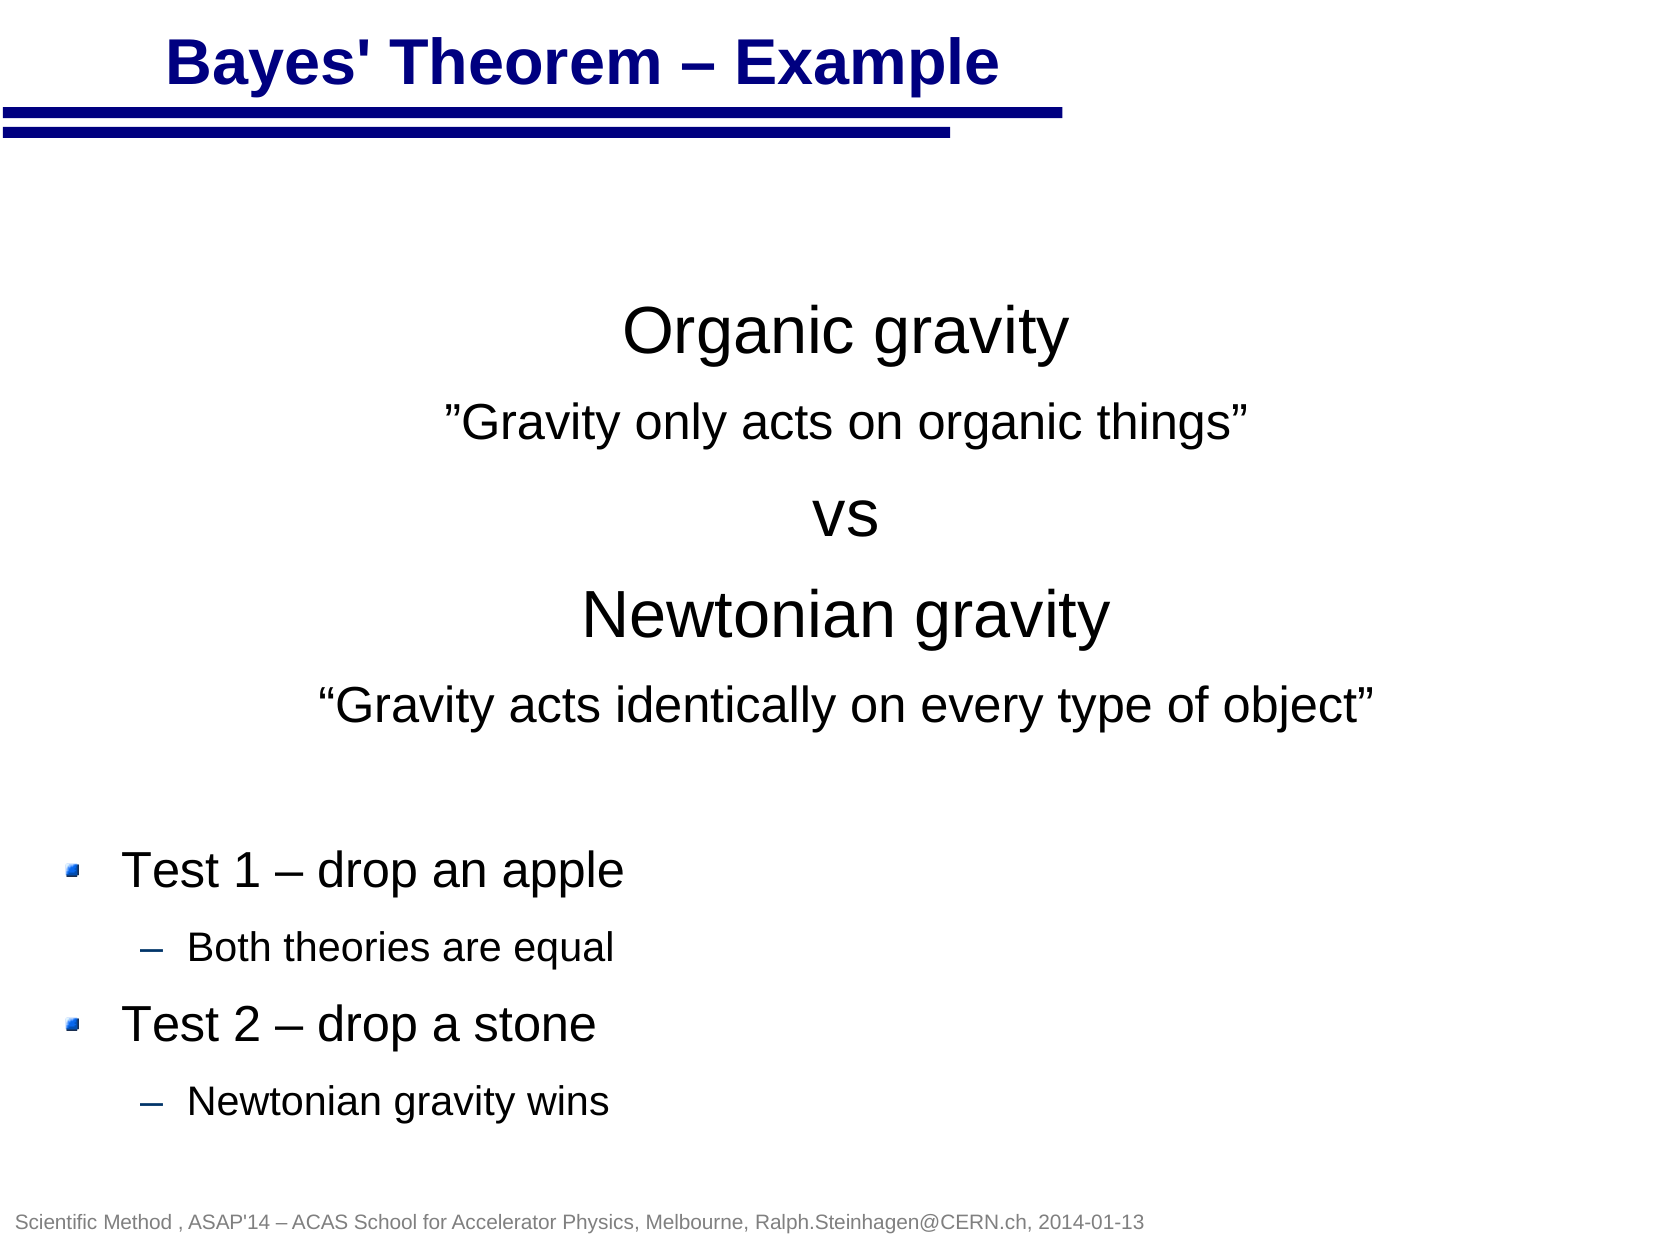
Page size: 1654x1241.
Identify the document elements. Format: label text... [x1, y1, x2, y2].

list Organic gravity ”Gravity only acts on organic things” vs Newtonian gravity “Gravity acts identically on every type of object” Test 1 – drop an apple Both theories are equal Test 2 – drop a stone Newtonian gravity wins [65, 192, 1628, 1205]
title Bayes' Theorem – Example [165, 0, 1323, 124]
